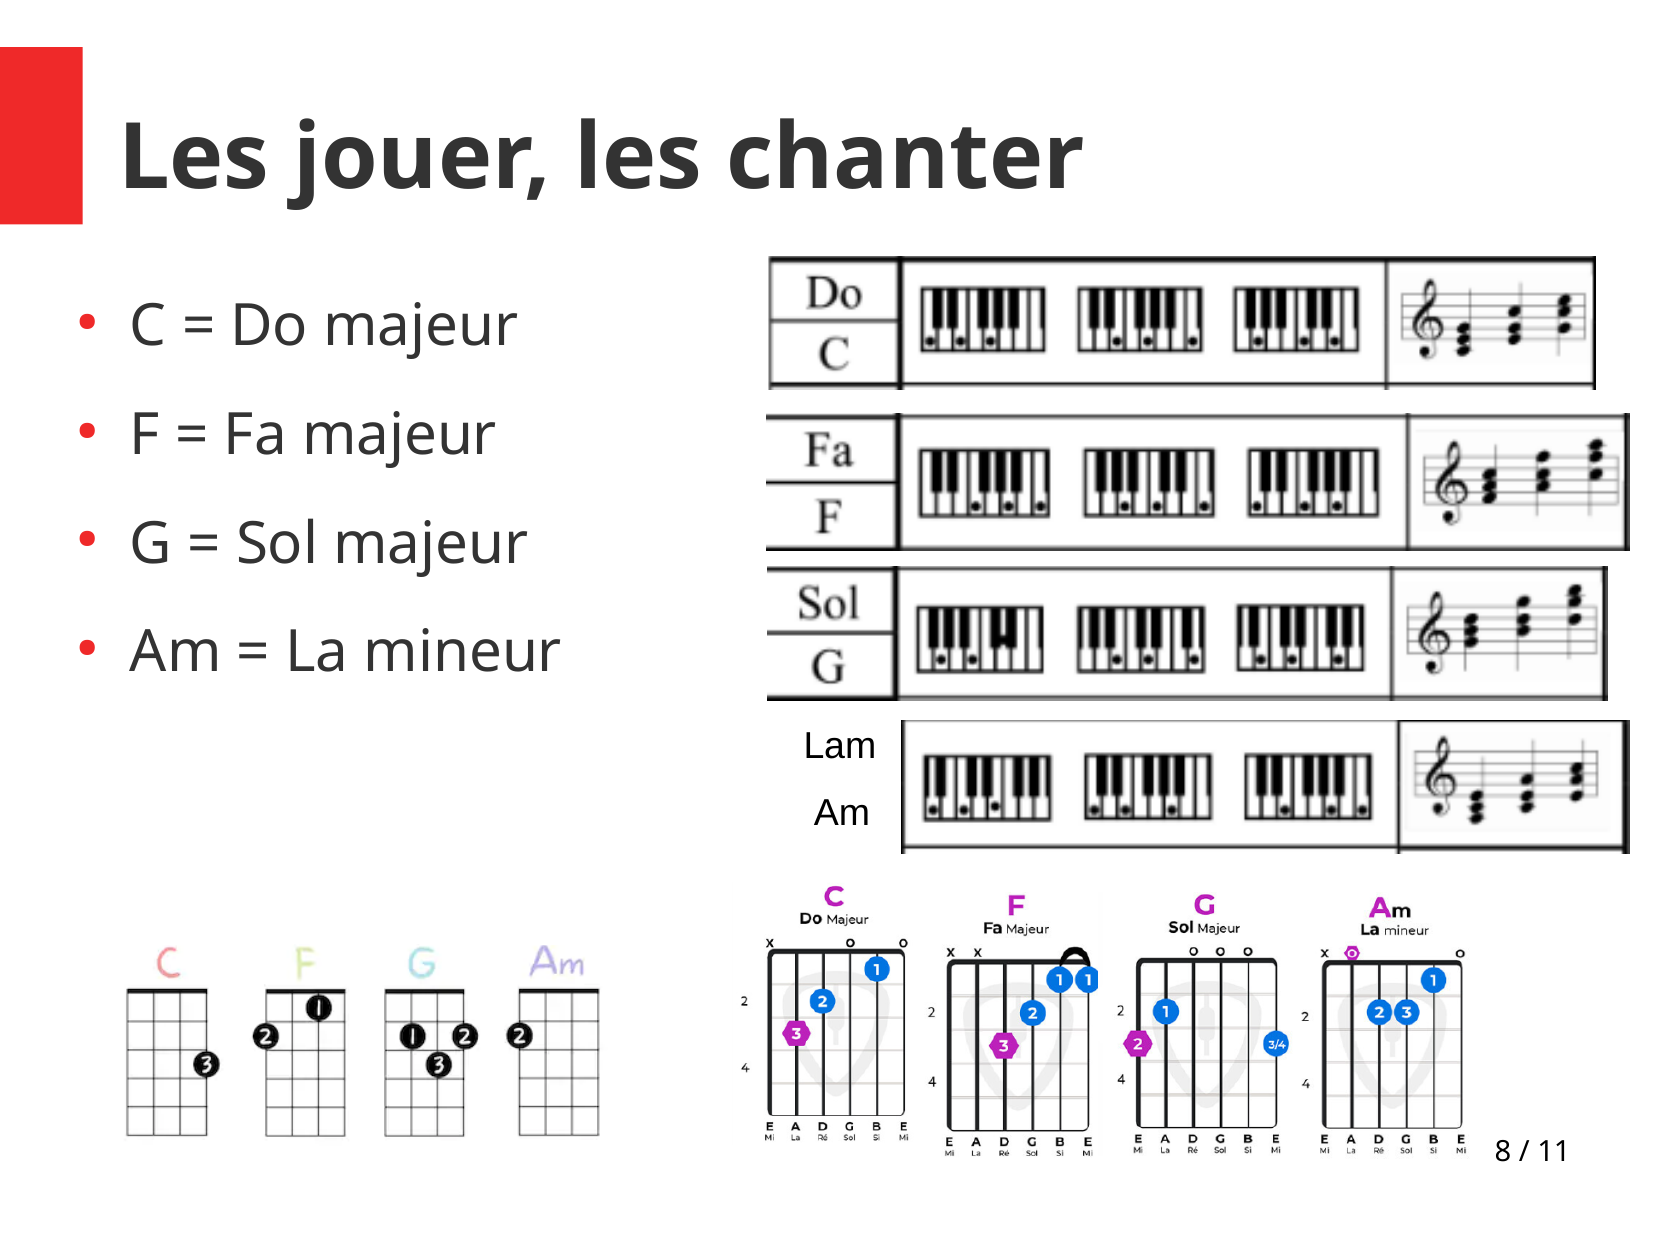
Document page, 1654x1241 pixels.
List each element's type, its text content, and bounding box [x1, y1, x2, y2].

picture [732, 873, 1477, 1170]
list C = Do majeur F = Fa majeur G = Sol majeur Am = La mineur [59, 283, 674, 1111]
table_header Lam [769, 718, 896, 784]
picture [901, 720, 1630, 854]
picture [766, 413, 1630, 551]
picture [110, 945, 225, 1145]
picture [504, 945, 615, 1145]
picture [248, 944, 488, 1157]
title Les jouer, les chanter [118, 49, 1571, 257]
picture [767, 566, 1608, 701]
table_cell Am [769, 785, 896, 850]
picture [767, 256, 1596, 390]
